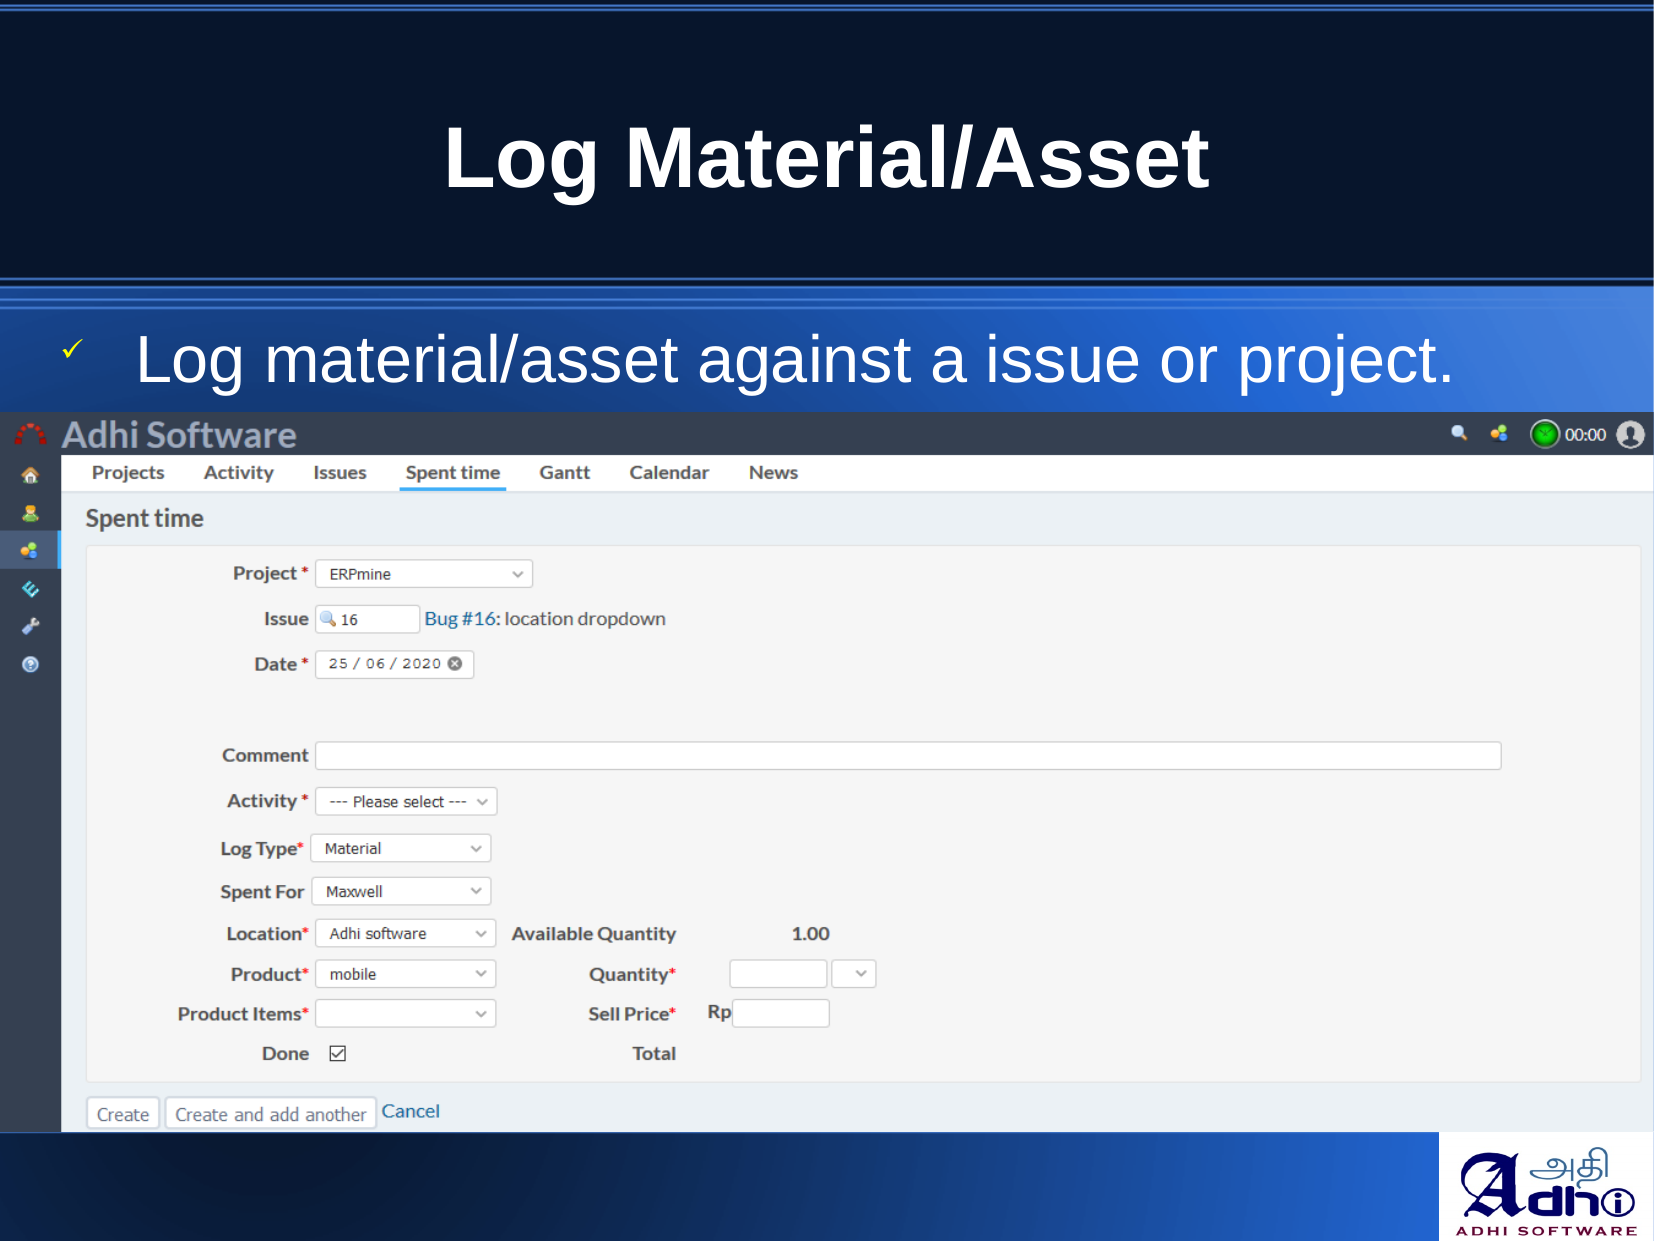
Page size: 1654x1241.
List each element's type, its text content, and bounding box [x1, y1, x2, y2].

picture [0, 0, 1654, 1241]
title Log Material/Asset [82, 49, 1571, 257]
list Log material/asset against a issue or project. [60, 315, 1549, 412]
